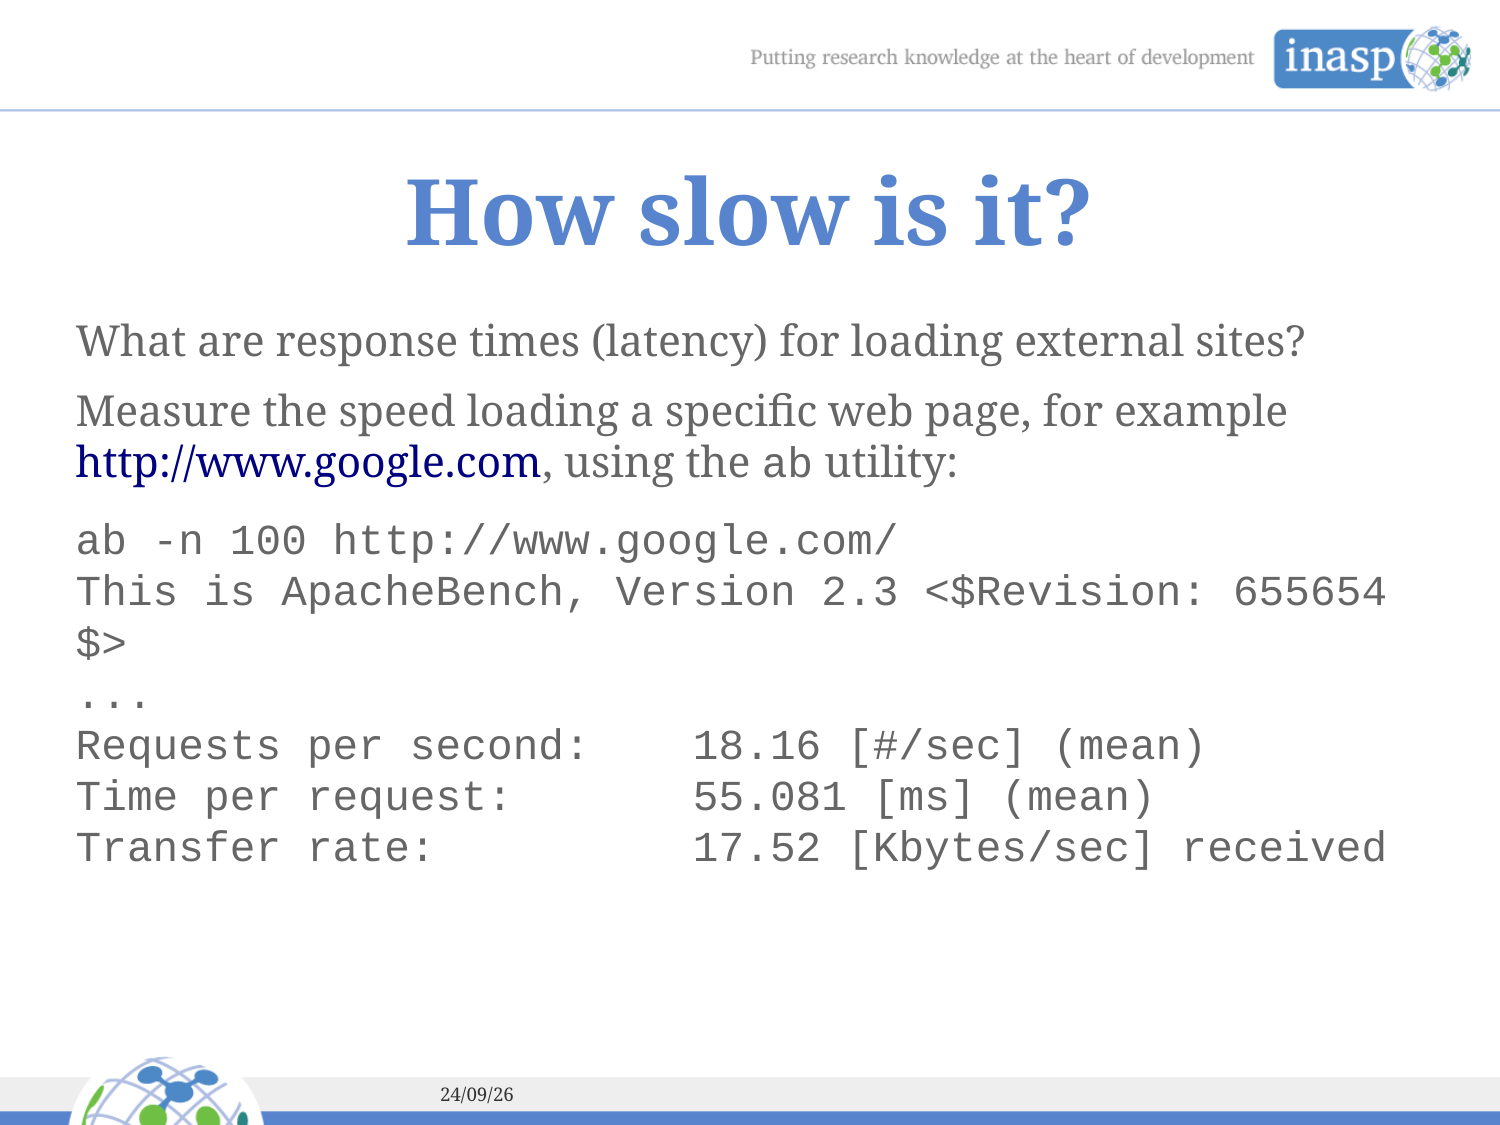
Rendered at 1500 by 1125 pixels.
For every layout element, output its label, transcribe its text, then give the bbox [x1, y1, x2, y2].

picture [0, 0, 1500, 1125]
list What are response times (latency) for loading external sites? Measure the speed loading a specific web page, for example http://www.google.com, using the ab utility: ab -n 100 http://www.google.com/ This is ApacheBench, Version 2.3 <$Revision: 655654 $> ... Requests per second: 18.16 [#/sec] (mean) Time per request: 55.081 [ms] (mean) Transfer rate: 17.52 [Kbytes/sec] received [75, 313, 1426, 967]
title How slow is it? [75, 129, 1426, 313]
